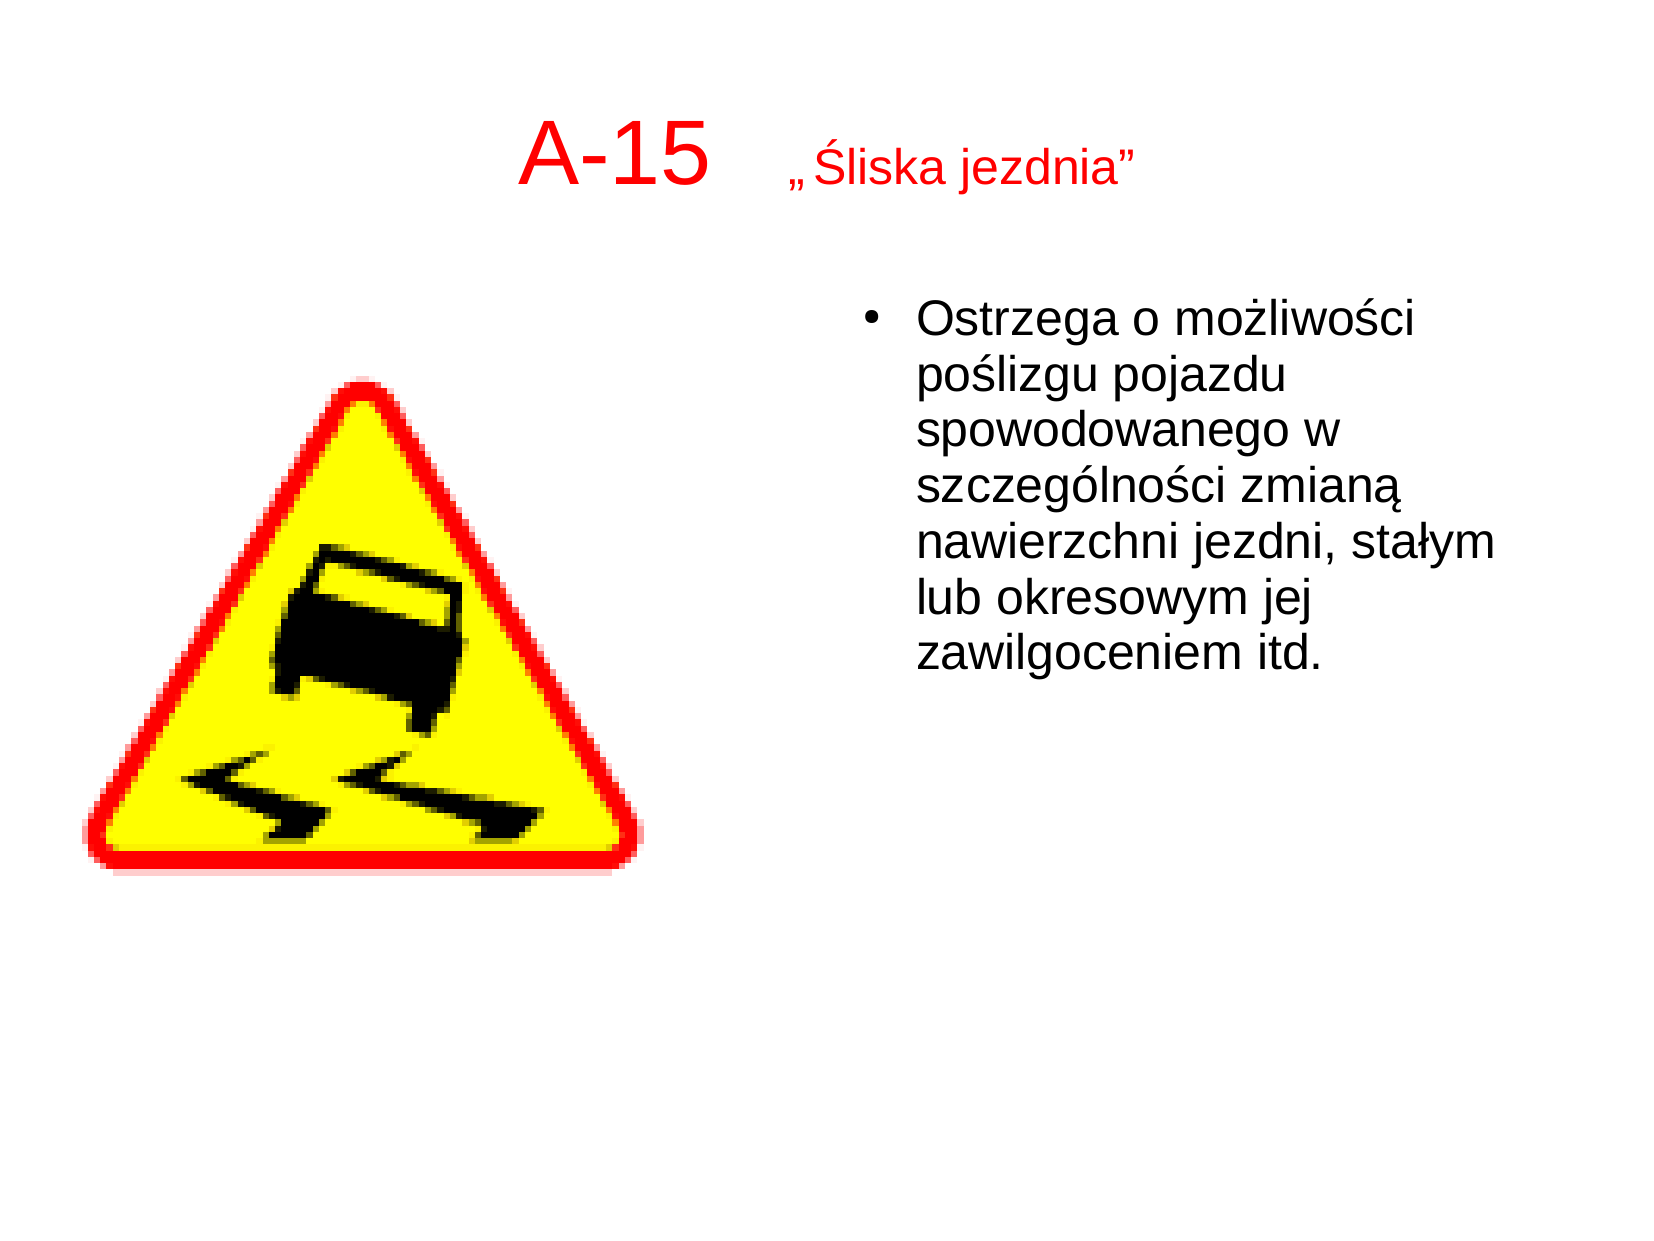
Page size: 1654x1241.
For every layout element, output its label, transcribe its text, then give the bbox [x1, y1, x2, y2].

list Ostrzega o możliwości poślizgu pojazdu spowodowanego w szczególności zmianą nawierzchni jezdni, stałym lub okresowym jej zawilgoceniem itd. [845, 290, 1572, 1094]
title A-15 „ Śliska jezdnia” [82, 56, 1571, 250]
picture [82, 376, 644, 876]
